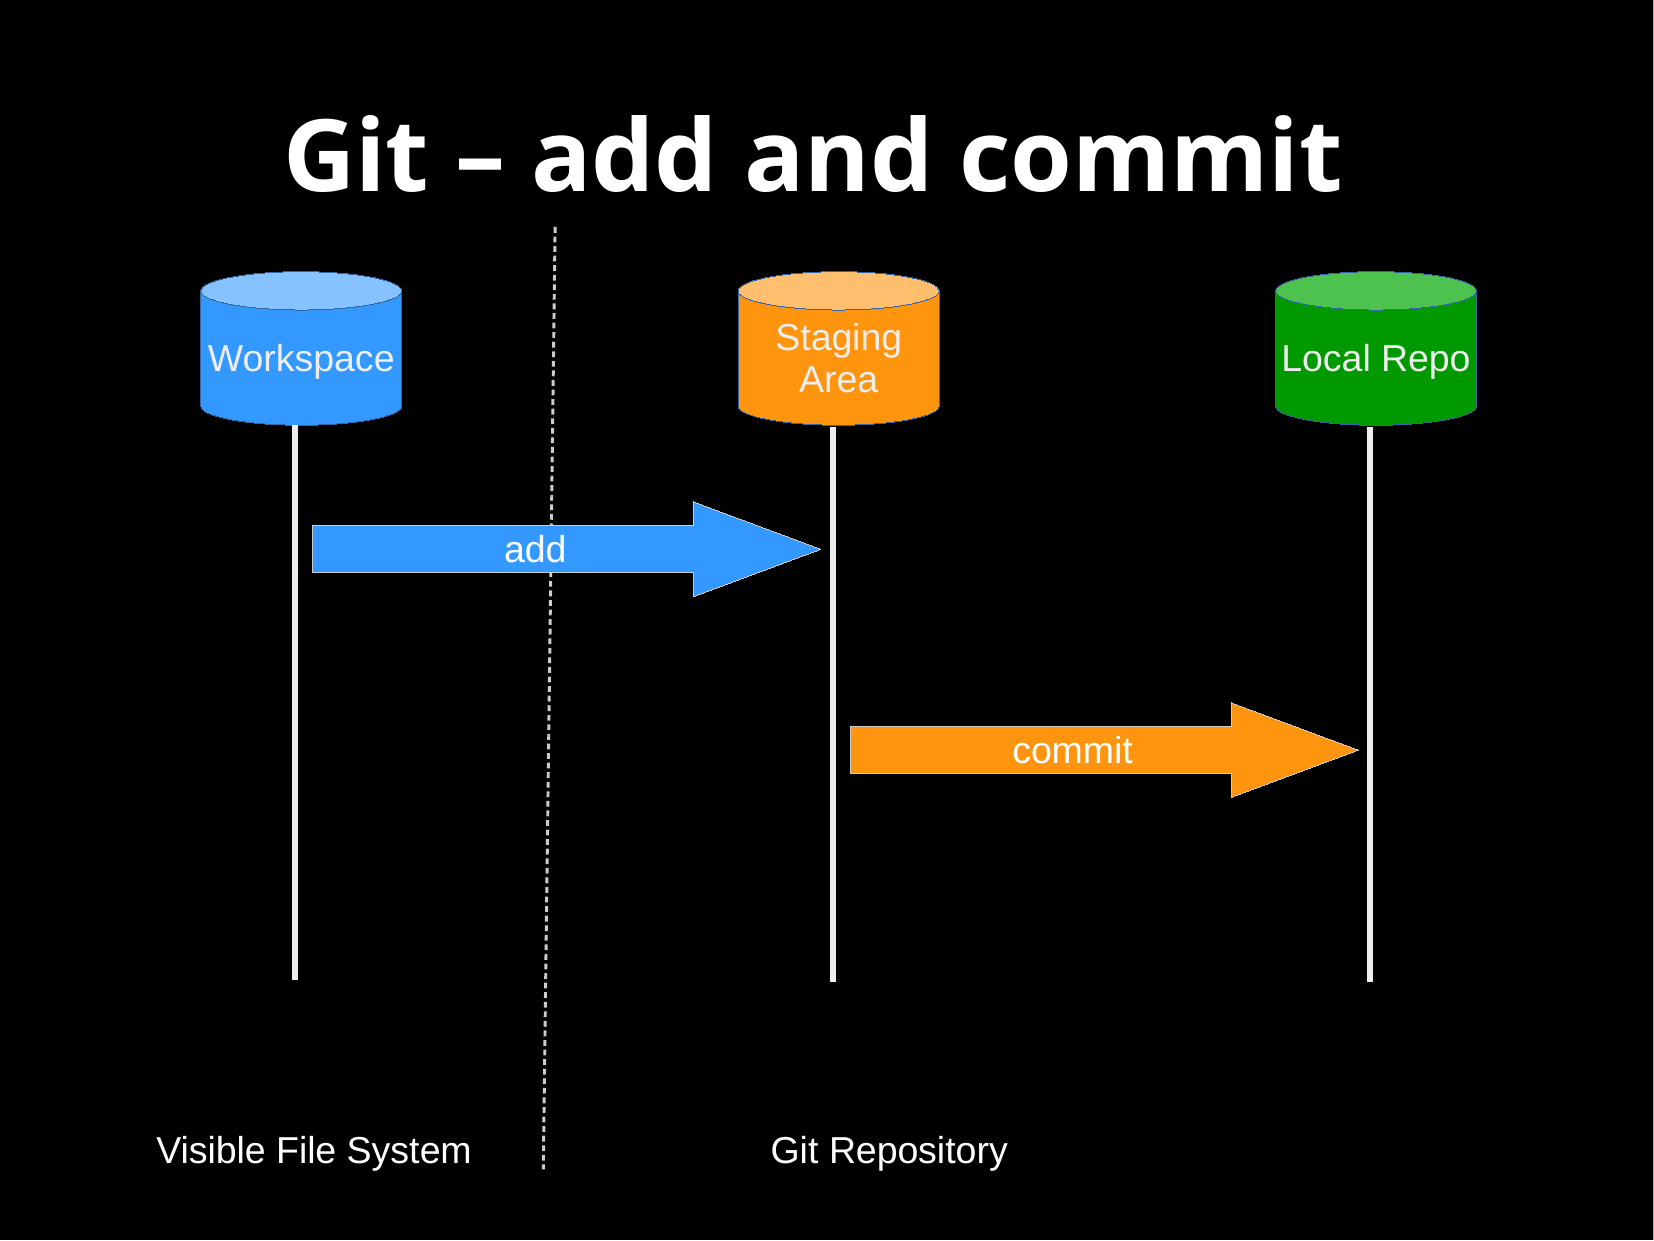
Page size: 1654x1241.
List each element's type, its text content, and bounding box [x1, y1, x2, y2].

text_box Visible File System [141, 1122, 487, 1179]
title Git – add and commit [82, 49, 1571, 257]
text_box Staging Area [738, 292, 940, 426]
text_box add [312, 501, 821, 597]
text_box Git Repository [755, 1122, 1023, 1179]
text_box Local Repo [1275, 293, 1477, 426]
text_box Workspace [200, 292, 402, 426]
text_box commit [850, 702, 1359, 798]
